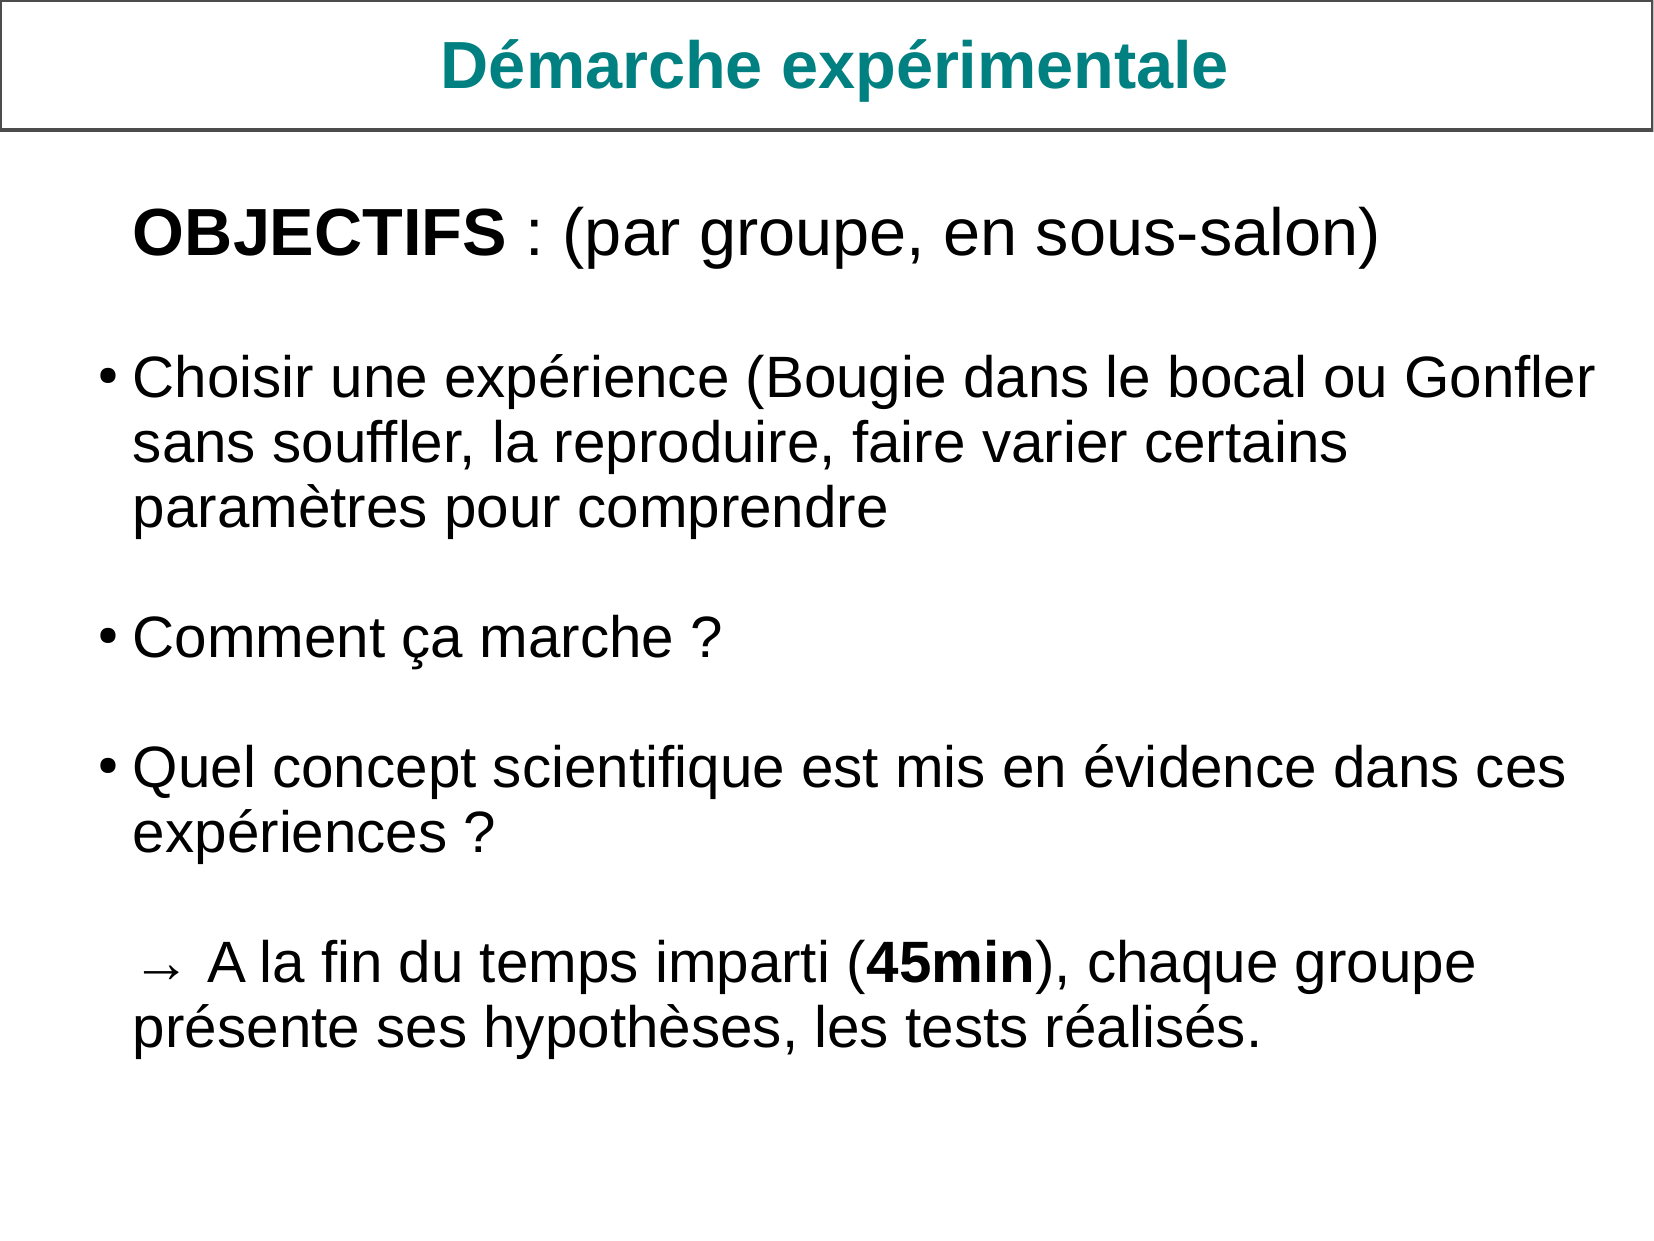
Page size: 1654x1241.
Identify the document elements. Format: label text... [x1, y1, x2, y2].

text_box OBJECTIFS : (par groupe, en sous-salon) Choisir une expérience (Bougie dans le bocal ou Gonfler sans souffler, la reproduire, faire varier certains paramètres pour comprendre Comment ça marche ? Quel concept scientifique est mis en évidence dans ces expériences ? → A la fin du temps imparti (45min), chaque groupe présente ses hypothèses, les tests réalisés. [82, 187, 1619, 1241]
text_box Démarche expérimentale [0, 0, 1654, 130]
